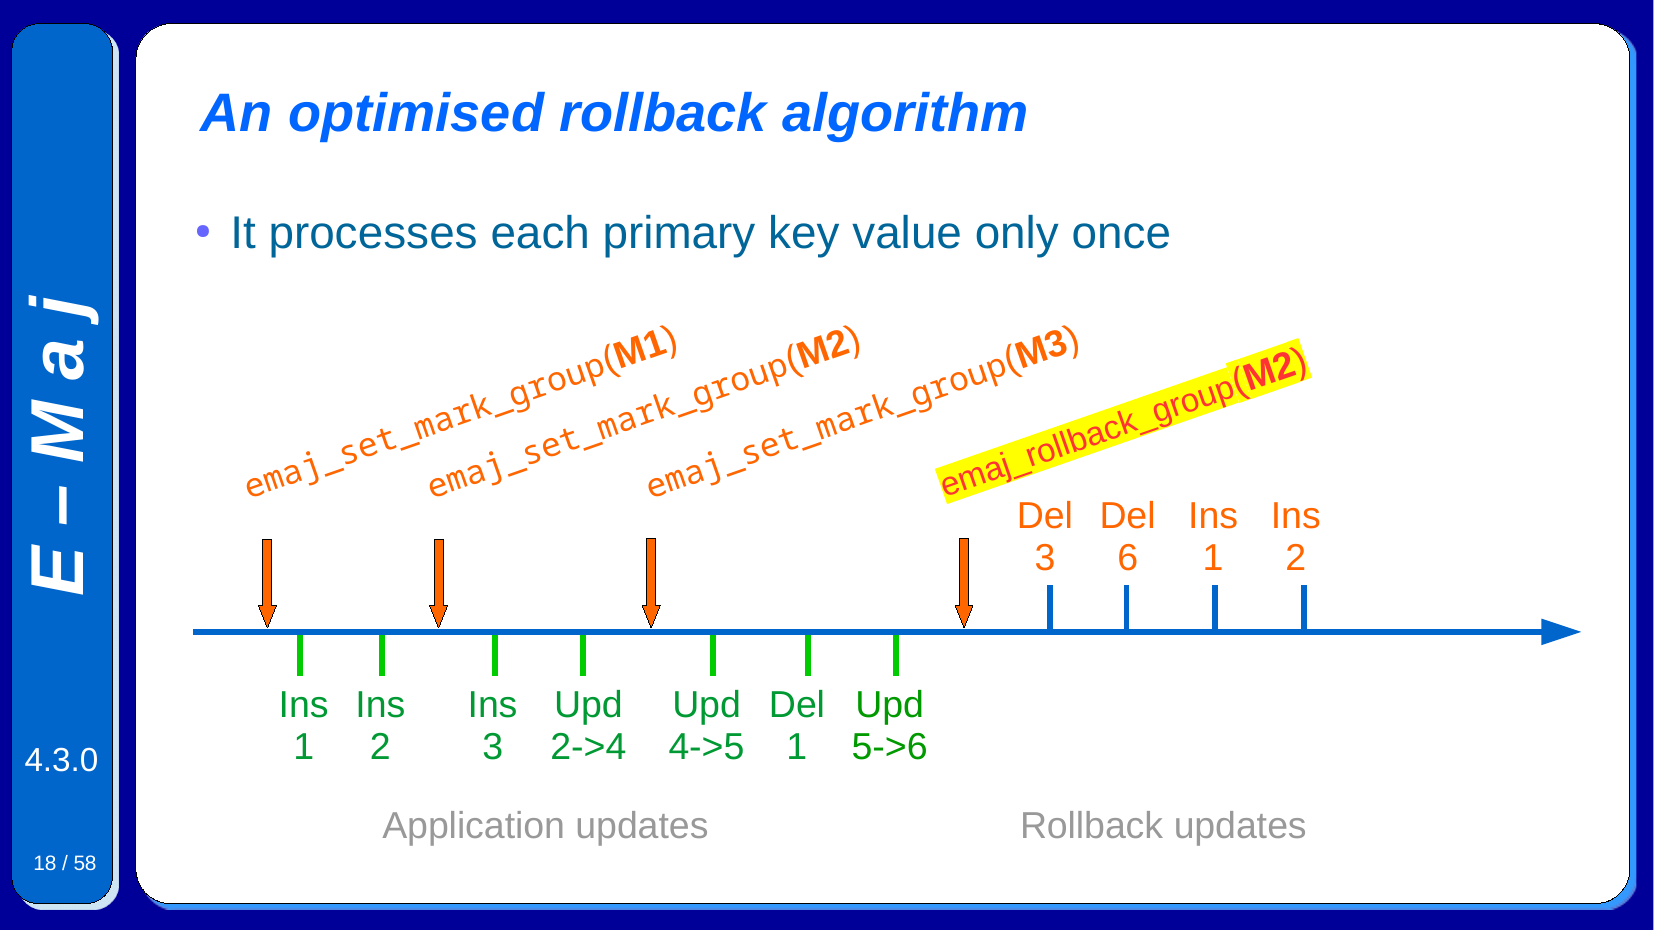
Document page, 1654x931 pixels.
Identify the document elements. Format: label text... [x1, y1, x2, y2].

text_box [955, 538, 973, 628]
text_box Upd 4->5 [653, 676, 779, 777]
text_box emaj_set_mark_group(M1) [220, 302, 700, 530]
text_box Del 6 [1084, 487, 1187, 588]
text_box Ins 2 [1256, 487, 1347, 588]
text_box [642, 538, 661, 628]
text_box [429, 539, 448, 628]
text_box emaj_set_mark_group(M2) [403, 302, 887, 530]
text_box Upd 5->6 [836, 676, 962, 777]
text_box emaj_rollback_group(M2) [917, 313, 1369, 530]
text_box Upd 2->4 [535, 676, 653, 777]
text_box Ins 3 [452, 676, 535, 777]
text_box Ins 1 [263, 676, 340, 777]
text_box Del 3 [1002, 487, 1084, 588]
title An optimised rollback algorithm [200, 34, 1575, 191]
text_box Rollback updates [1005, 796, 1428, 854]
text_box emaj_set_mark_group(M3) [622, 302, 1105, 530]
list It processes each primary key value only once [177, 206, 1587, 827]
text_box Ins 2 [340, 676, 432, 777]
text_box Del 1 [779, 676, 836, 777]
text_box [258, 539, 277, 628]
text_box Ins 1 [1187, 487, 1256, 588]
text_box Application updates [367, 796, 805, 854]
